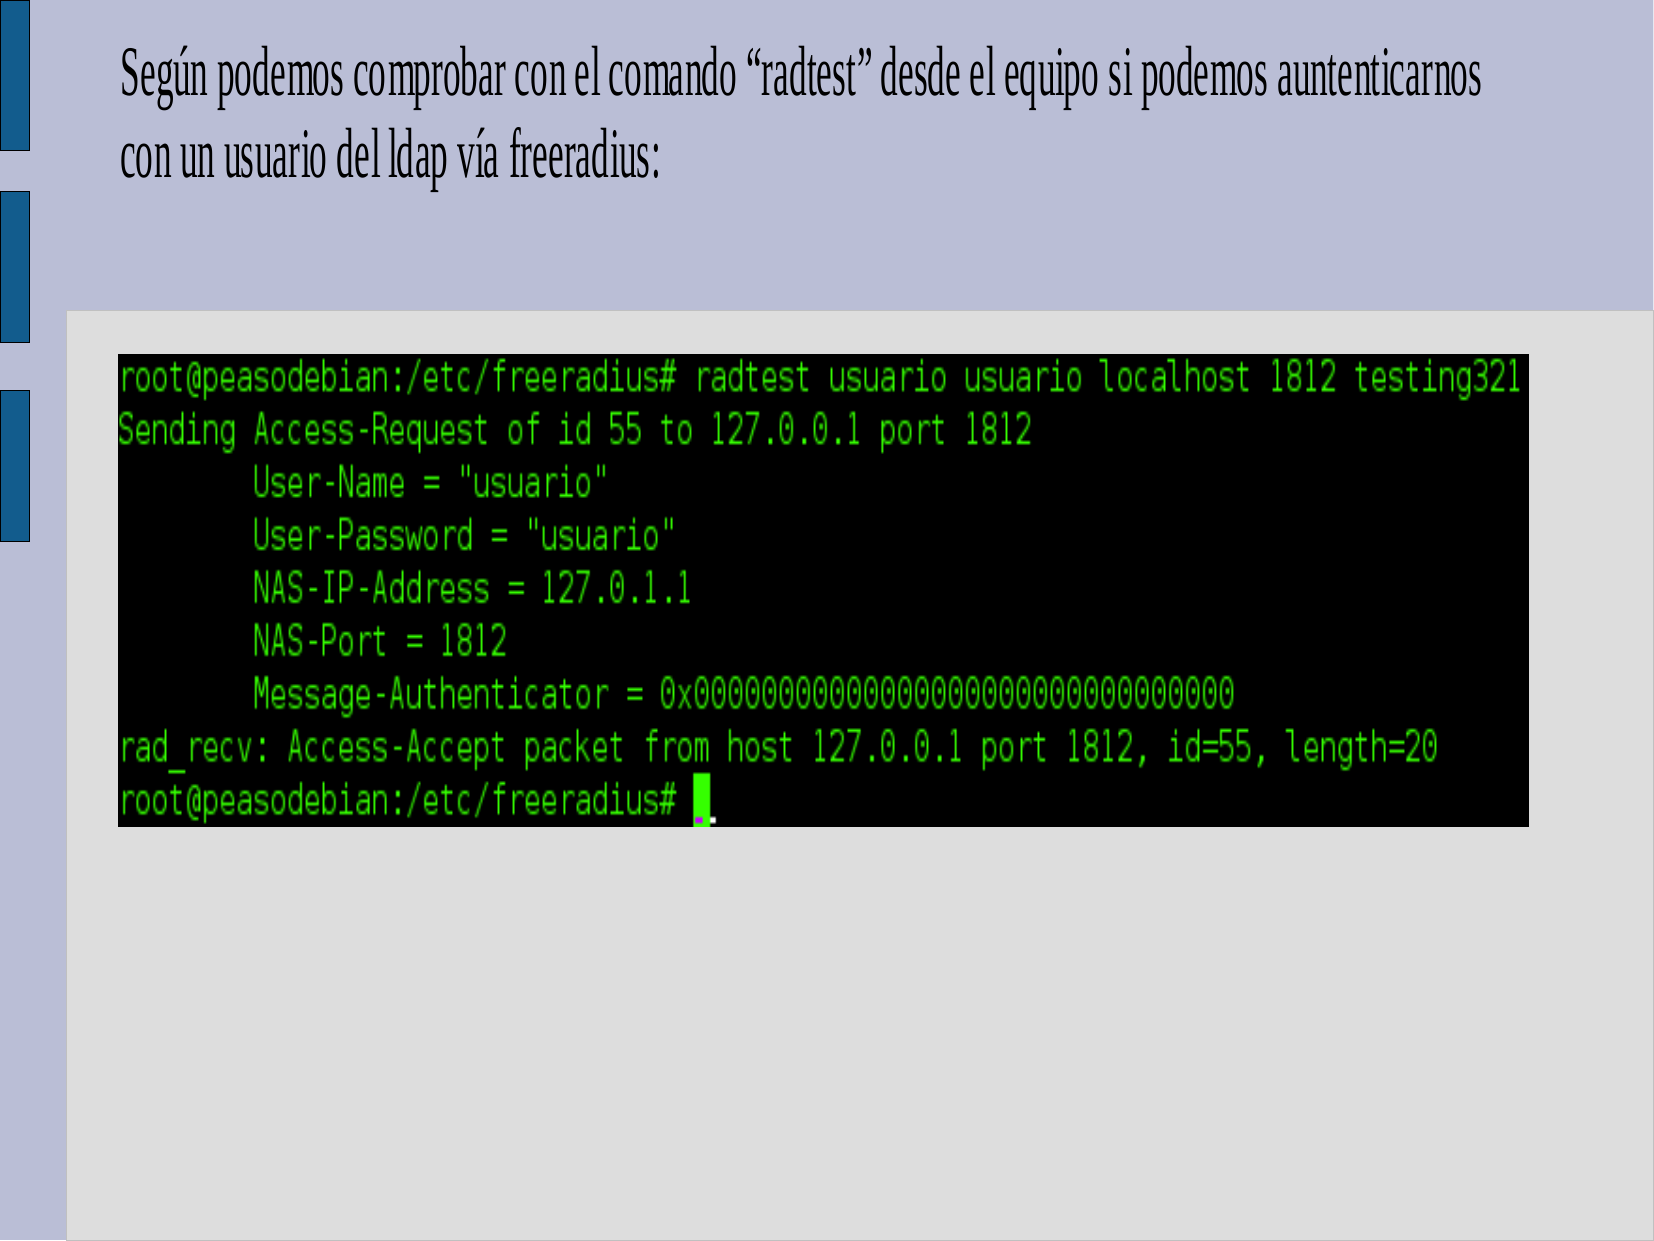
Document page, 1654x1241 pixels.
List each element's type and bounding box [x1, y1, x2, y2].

chart [118, 29, 1536, 532]
picture [118, 354, 1529, 827]
